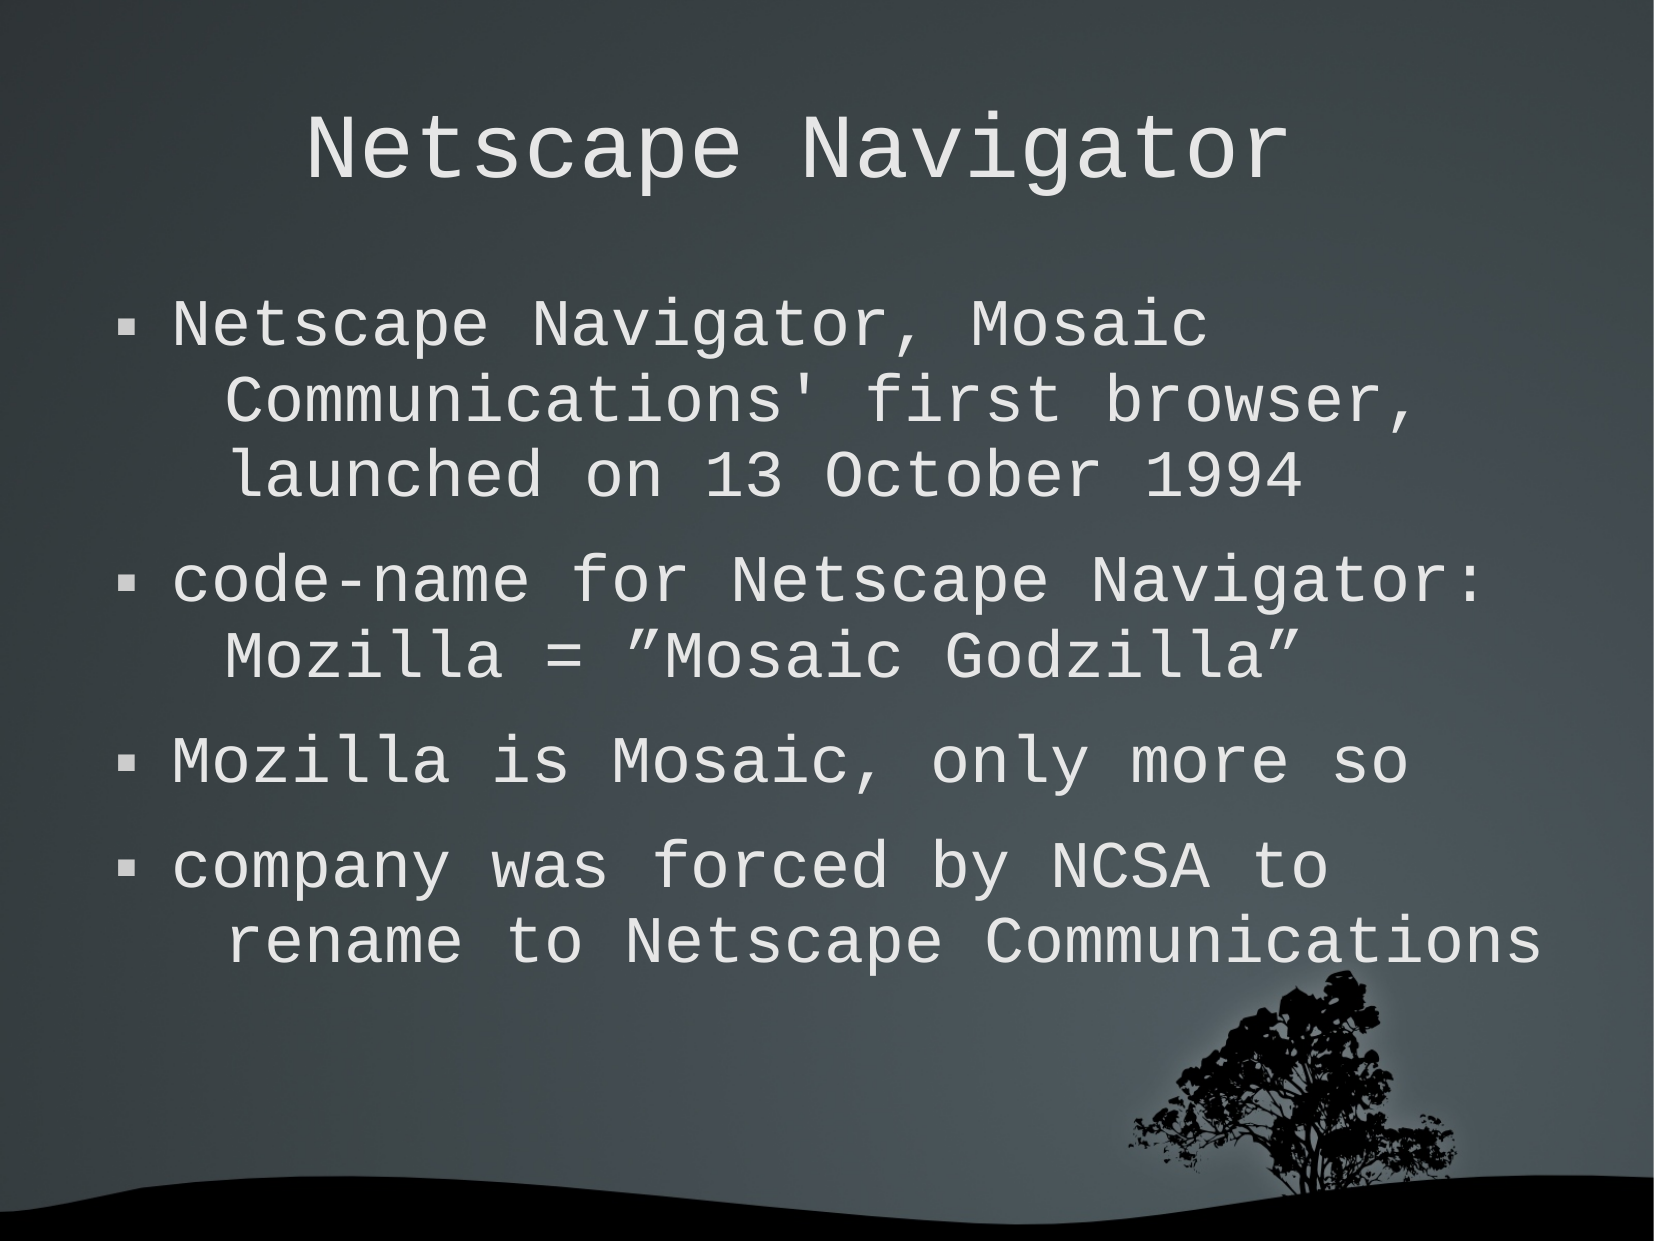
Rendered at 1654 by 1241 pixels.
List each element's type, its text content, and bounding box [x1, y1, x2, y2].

picture [0, 0, 1654, 1241]
title Netscape Navigator [82, 56, 1571, 250]
list Netscape Navigator, Mosaic Communications' first browser, launched on 13 October 1994 code-name for Netscape Navigator: Mozilla = ”Mosaic Godzilla” Mozilla is Mosaic, only more so company was forced by NCSA to rename to Netscape Communications [82, 290, 1571, 1094]
